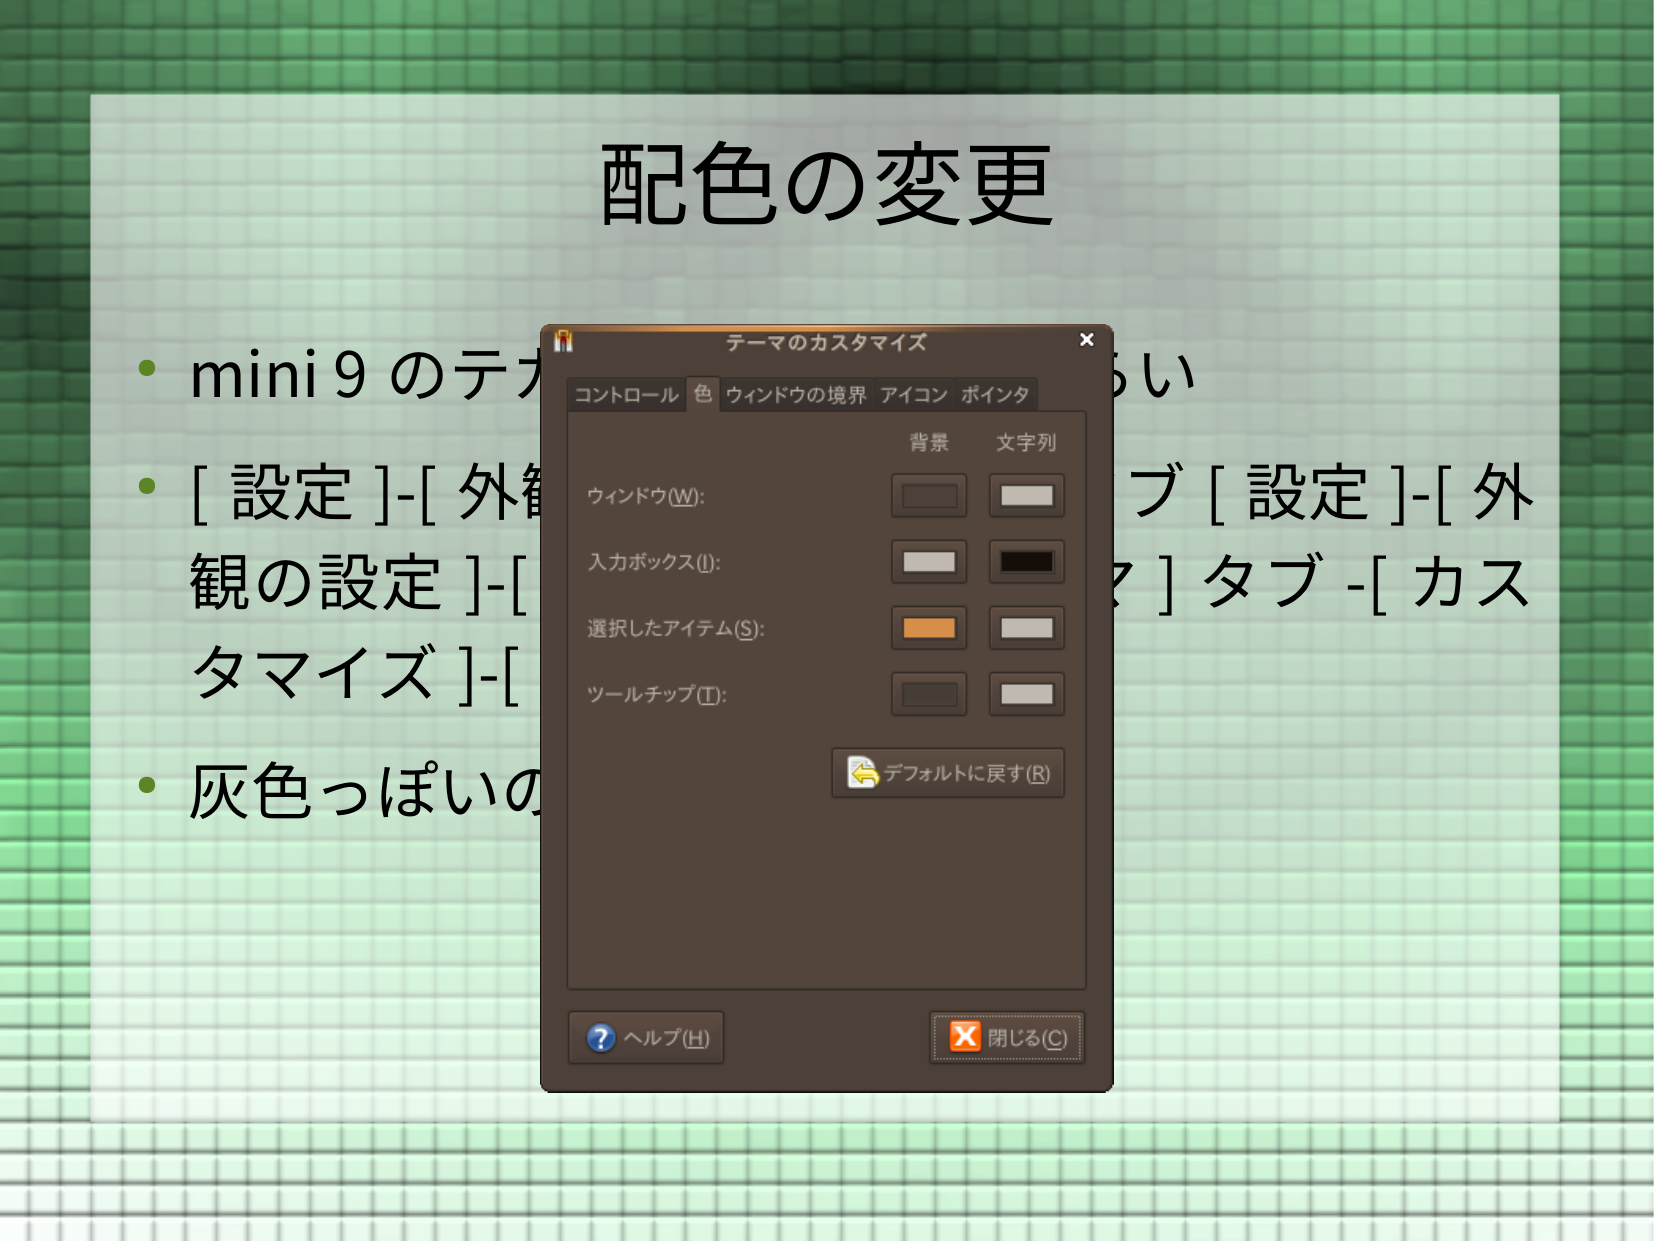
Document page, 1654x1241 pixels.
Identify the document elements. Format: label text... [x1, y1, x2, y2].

title 配色の変更 [88, 90, 1565, 266]
list mini 9のテカテカ液晶に白はつらい [設定]-[外観の設定]-[外観]タブ[設定]-[外観の設定]-[外観]タブ-[テーマ]タブ-[カスタマイズ]-[色]タブ 灰色っぽいのが好み [1114, 324, 1536, 1093]
picture [0, 0, 1654, 1241]
